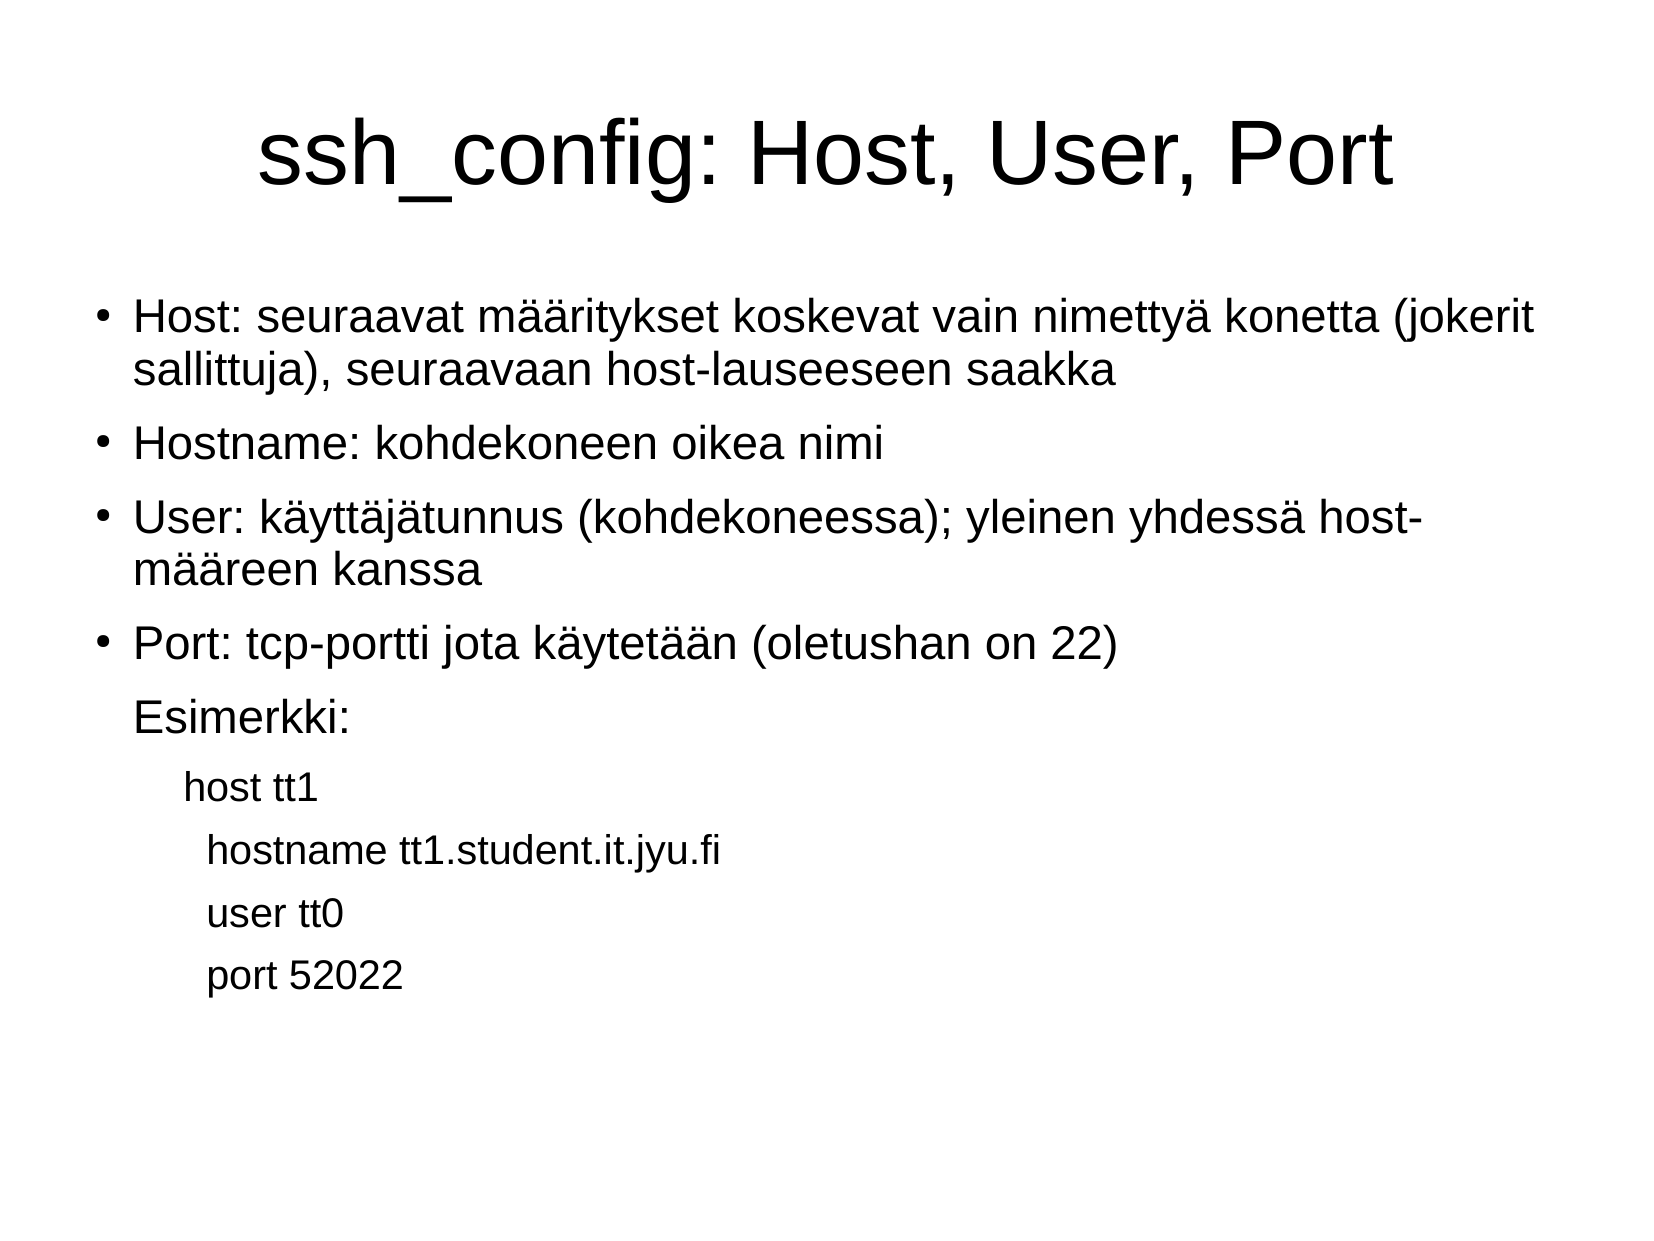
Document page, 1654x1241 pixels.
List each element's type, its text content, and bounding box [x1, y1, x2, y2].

list Host: seuraavat määritykset koskevat vain nimettyä konetta (jokerit sallittuja), seuraavaan host-lauseeseen saakka Hostname: kohdekoneen oikea nimi User: käyttäjätunnus (kohdekoneessa); yleinen yhdessä host-määreen kanssa Port: tcp-portti jota käytetään (oletushan on 22) Esimerkki: host tt1 hostname tt1.student.it.jyu.fi user tt0 port 52022 [82, 290, 1571, 1010]
title ssh_config: Host, User, Port [82, 49, 1571, 257]
